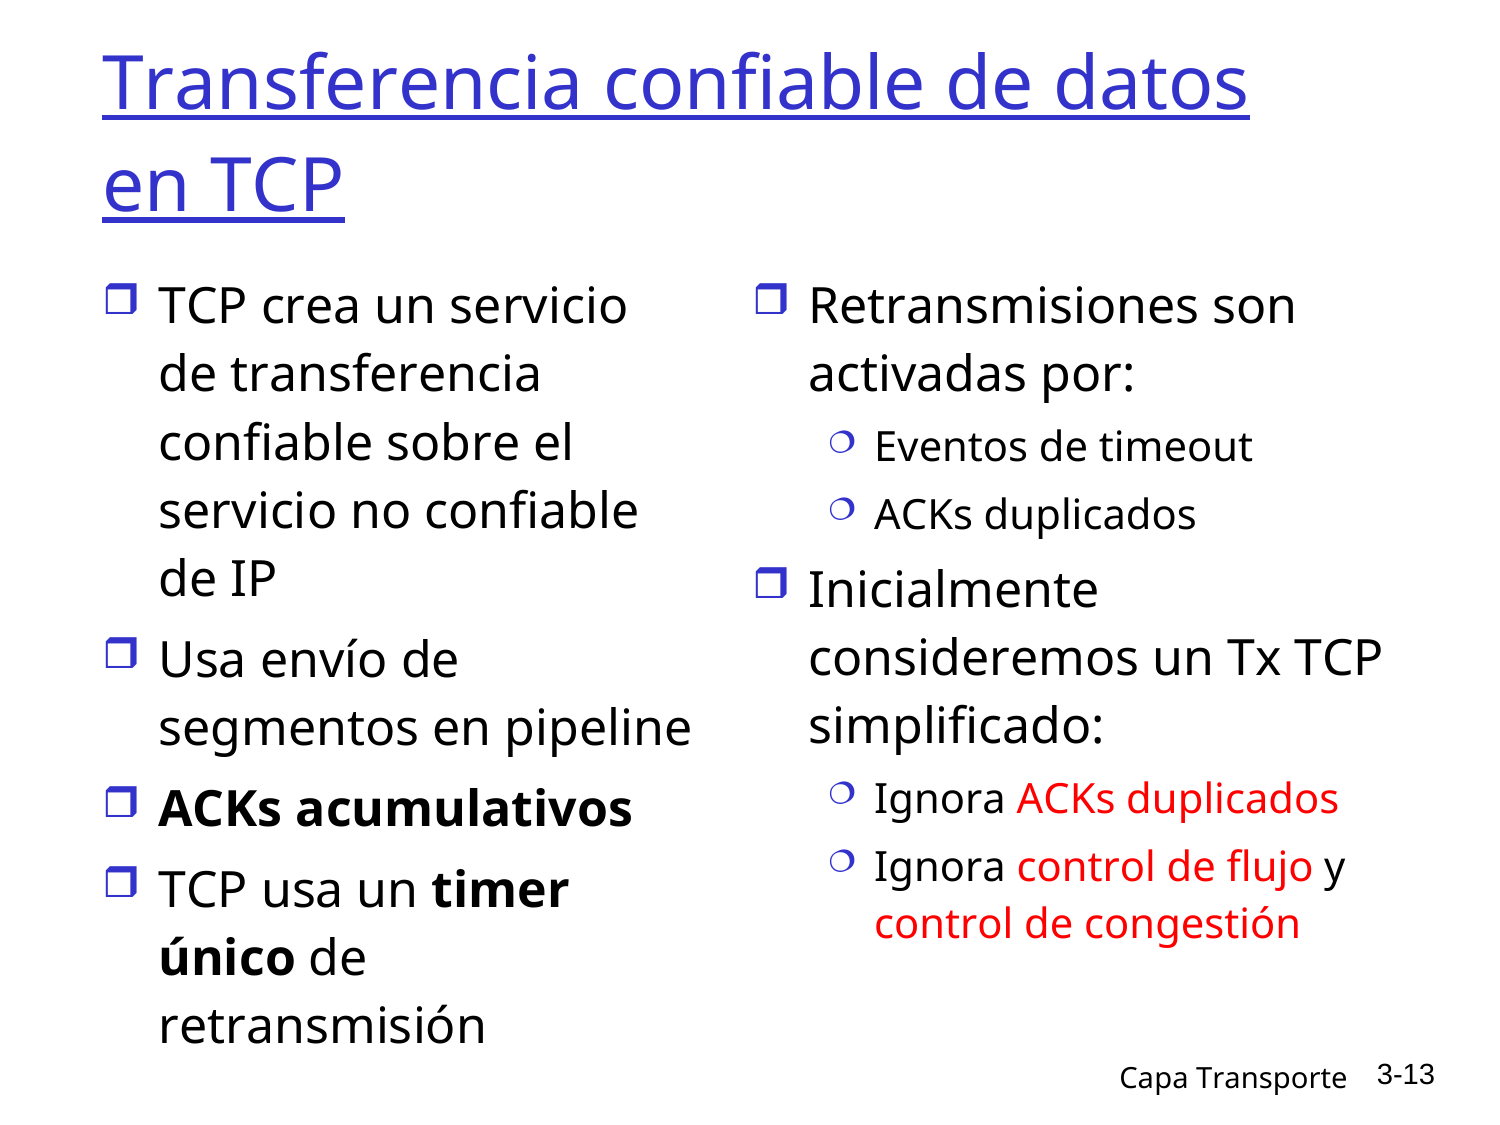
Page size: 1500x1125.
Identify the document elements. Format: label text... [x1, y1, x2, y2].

list Retransmisiones son activadas por: Eventos de timeout ACKs duplicados Inicialmente consideremos un Tx TCP simplificado: Ignora ACKs duplicados Ignora control de flujo y control de congestión [737, 262, 1426, 1026]
title Transferencia confiable de datos en TCP [87, 36, 1363, 227]
list TCP crea un servicio de transferencia confiable sobre el servicio no confiable de IP Usa envío de segmentos en pipeline ACKs acumulativos TCP usa un timer único de retransmisión [87, 262, 713, 1089]
